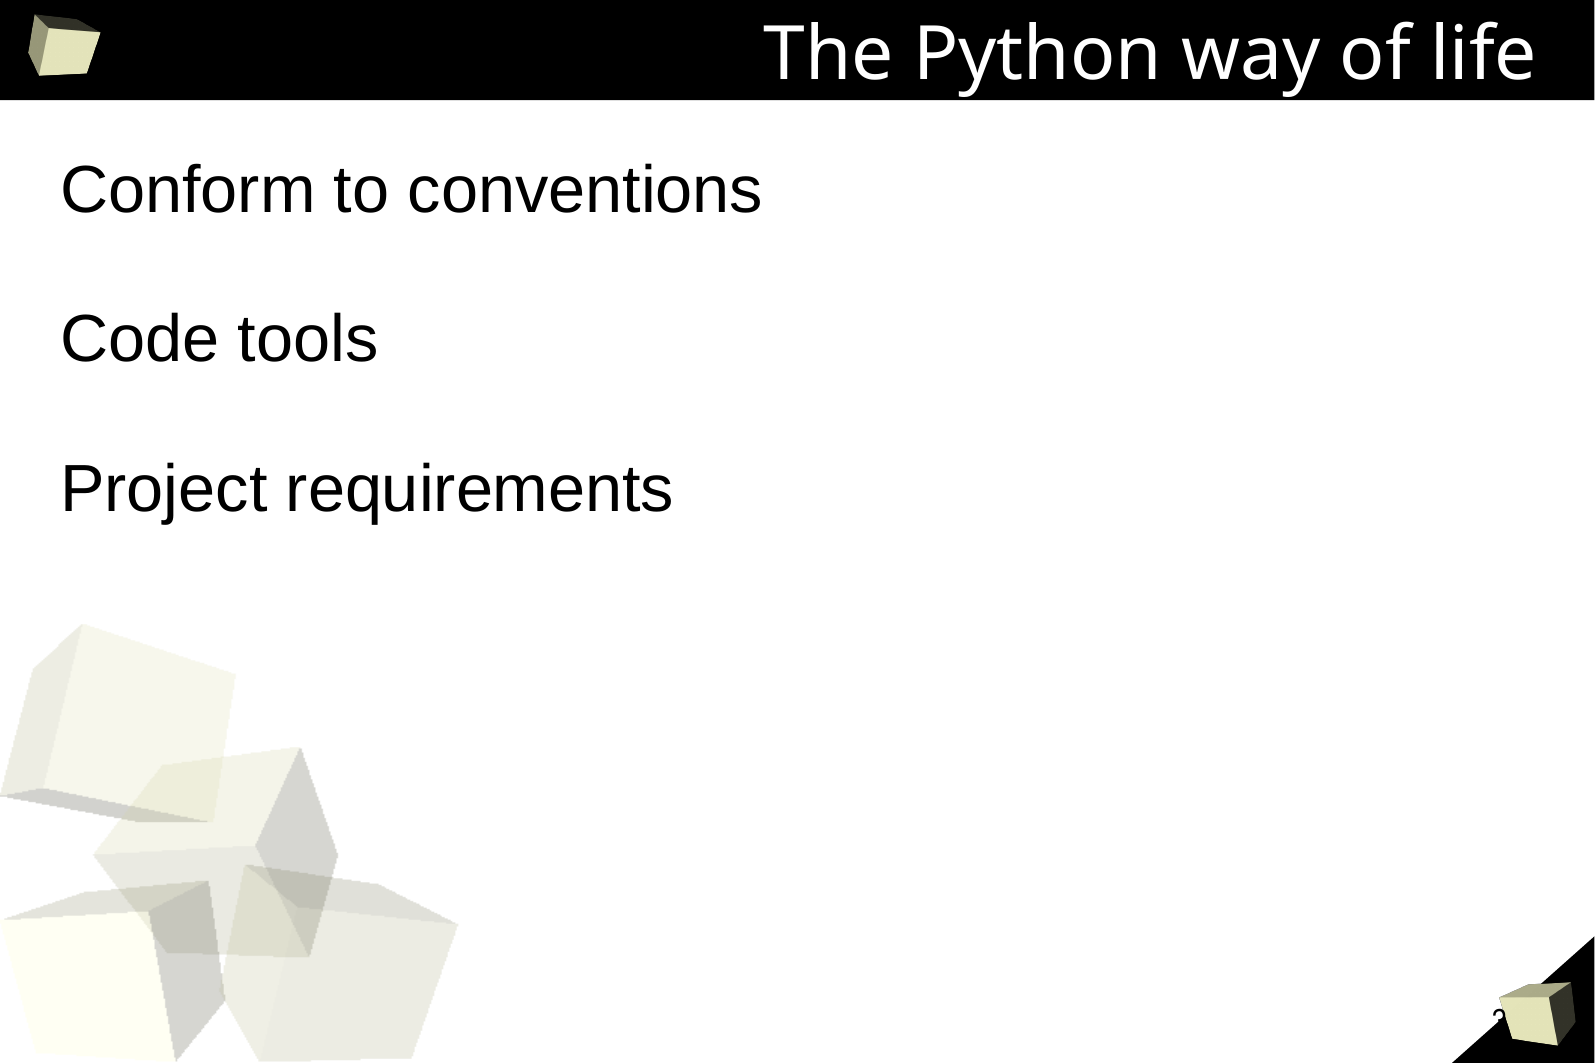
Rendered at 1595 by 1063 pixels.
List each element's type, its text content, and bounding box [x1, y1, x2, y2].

title The Python way of life [113, 0, 1538, 104]
picture [0, 623, 460, 1063]
list Conform to conventions Code tools Project requirements [42, 151, 1554, 1041]
